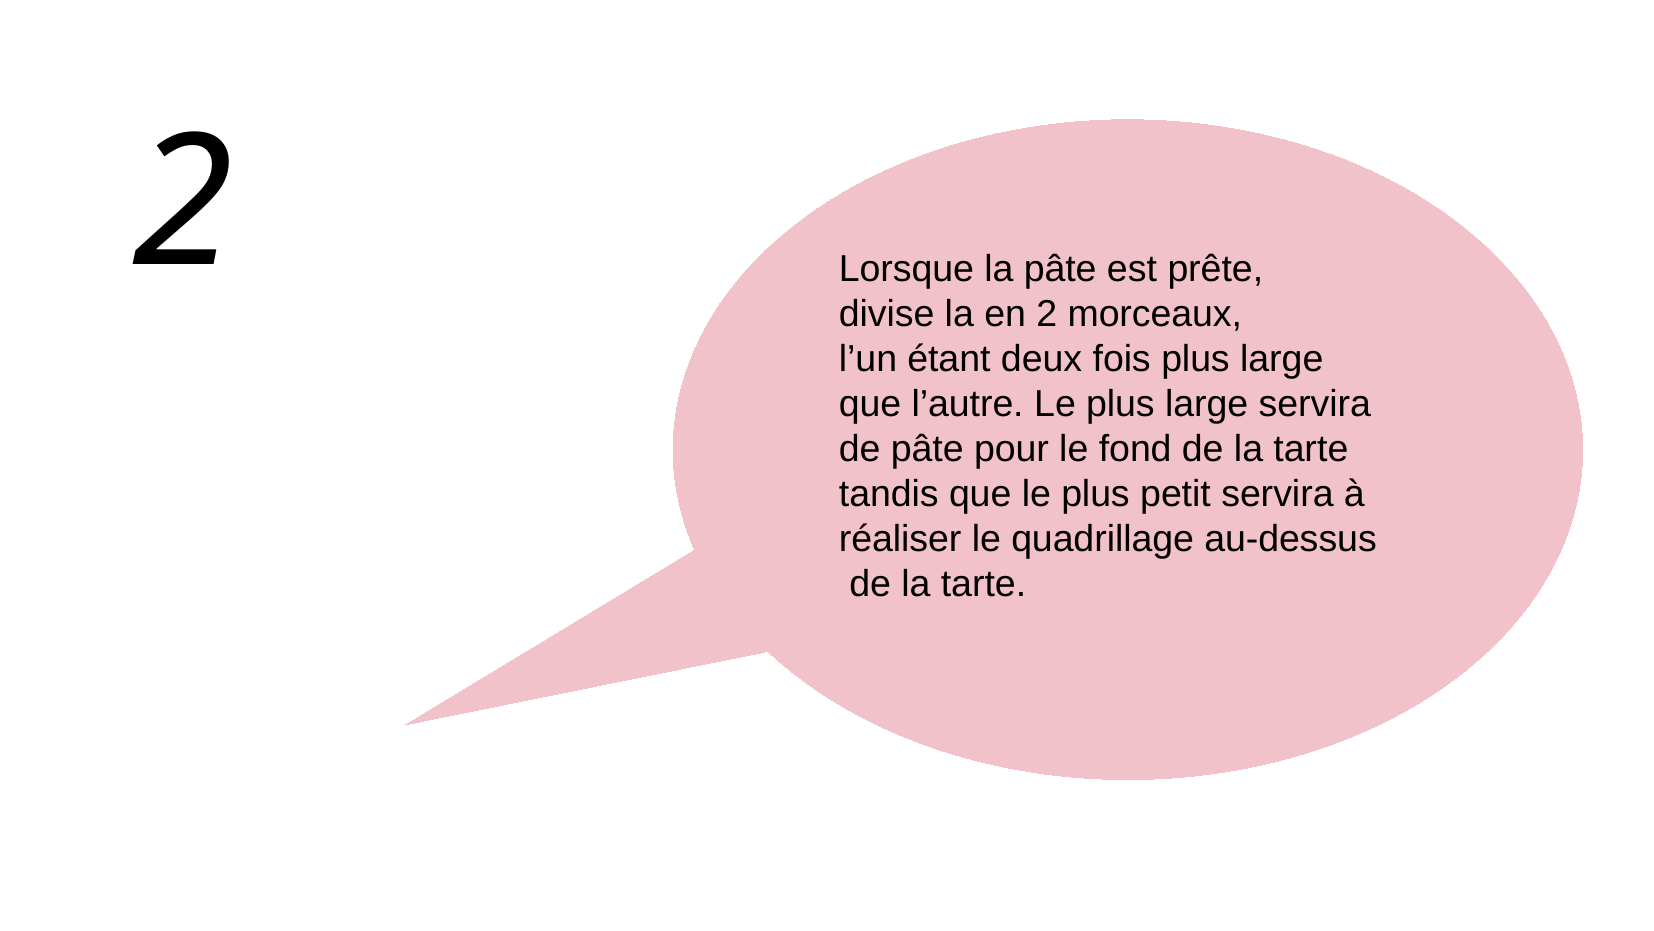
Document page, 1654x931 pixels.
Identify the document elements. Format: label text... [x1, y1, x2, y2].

text_box [405, 119, 1583, 780]
text_box Lorsque la pâte est prête, divise la en 2 morceaux, l’un étant deux fois plus large que l’autre. Le plus large servira de pâte pour le fond de la tarte tandis que le plus petit servira à réaliser le quadrillage au-dessus de la tarte. [824, 236, 1430, 645]
text_box 2 [118, 60, 414, 284]
